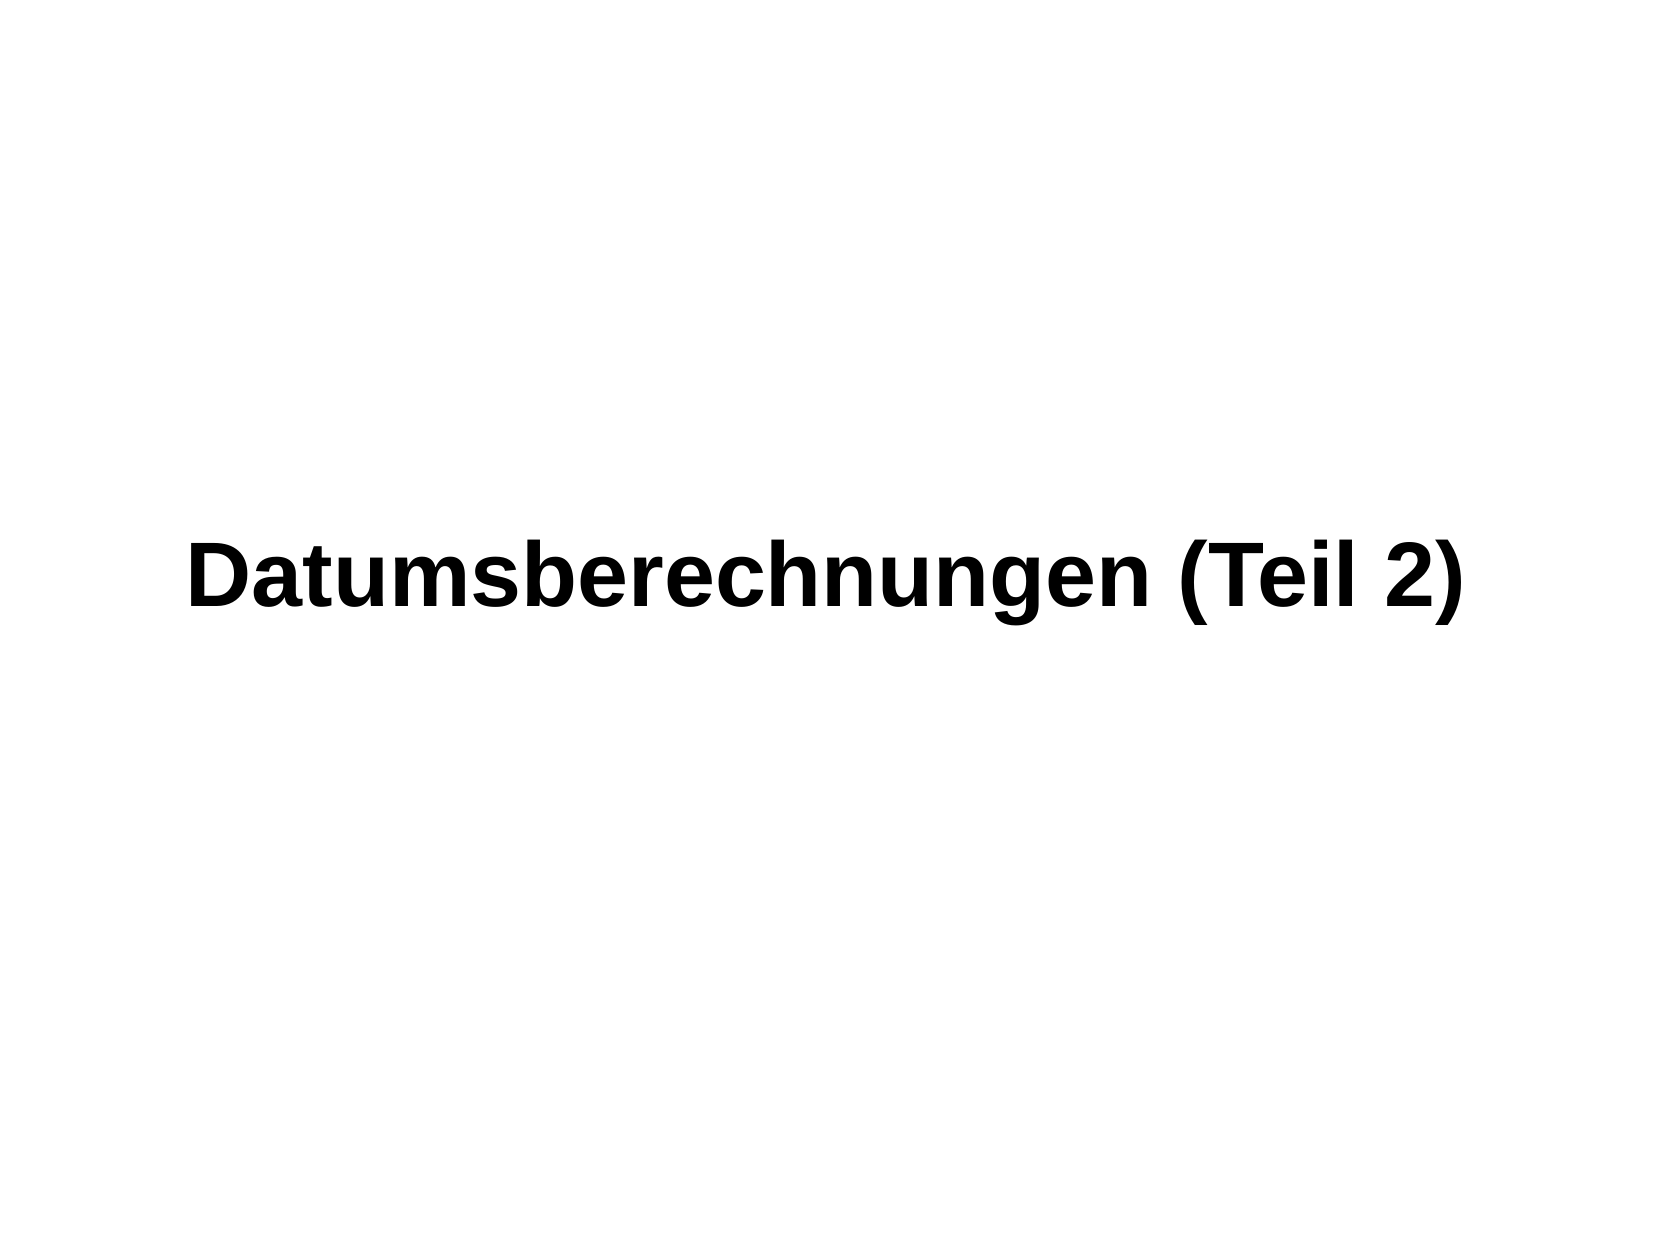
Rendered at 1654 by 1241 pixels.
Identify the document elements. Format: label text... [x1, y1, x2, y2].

title Datumsberechnungen (Teil 2) [82, 56, 1571, 1093]
